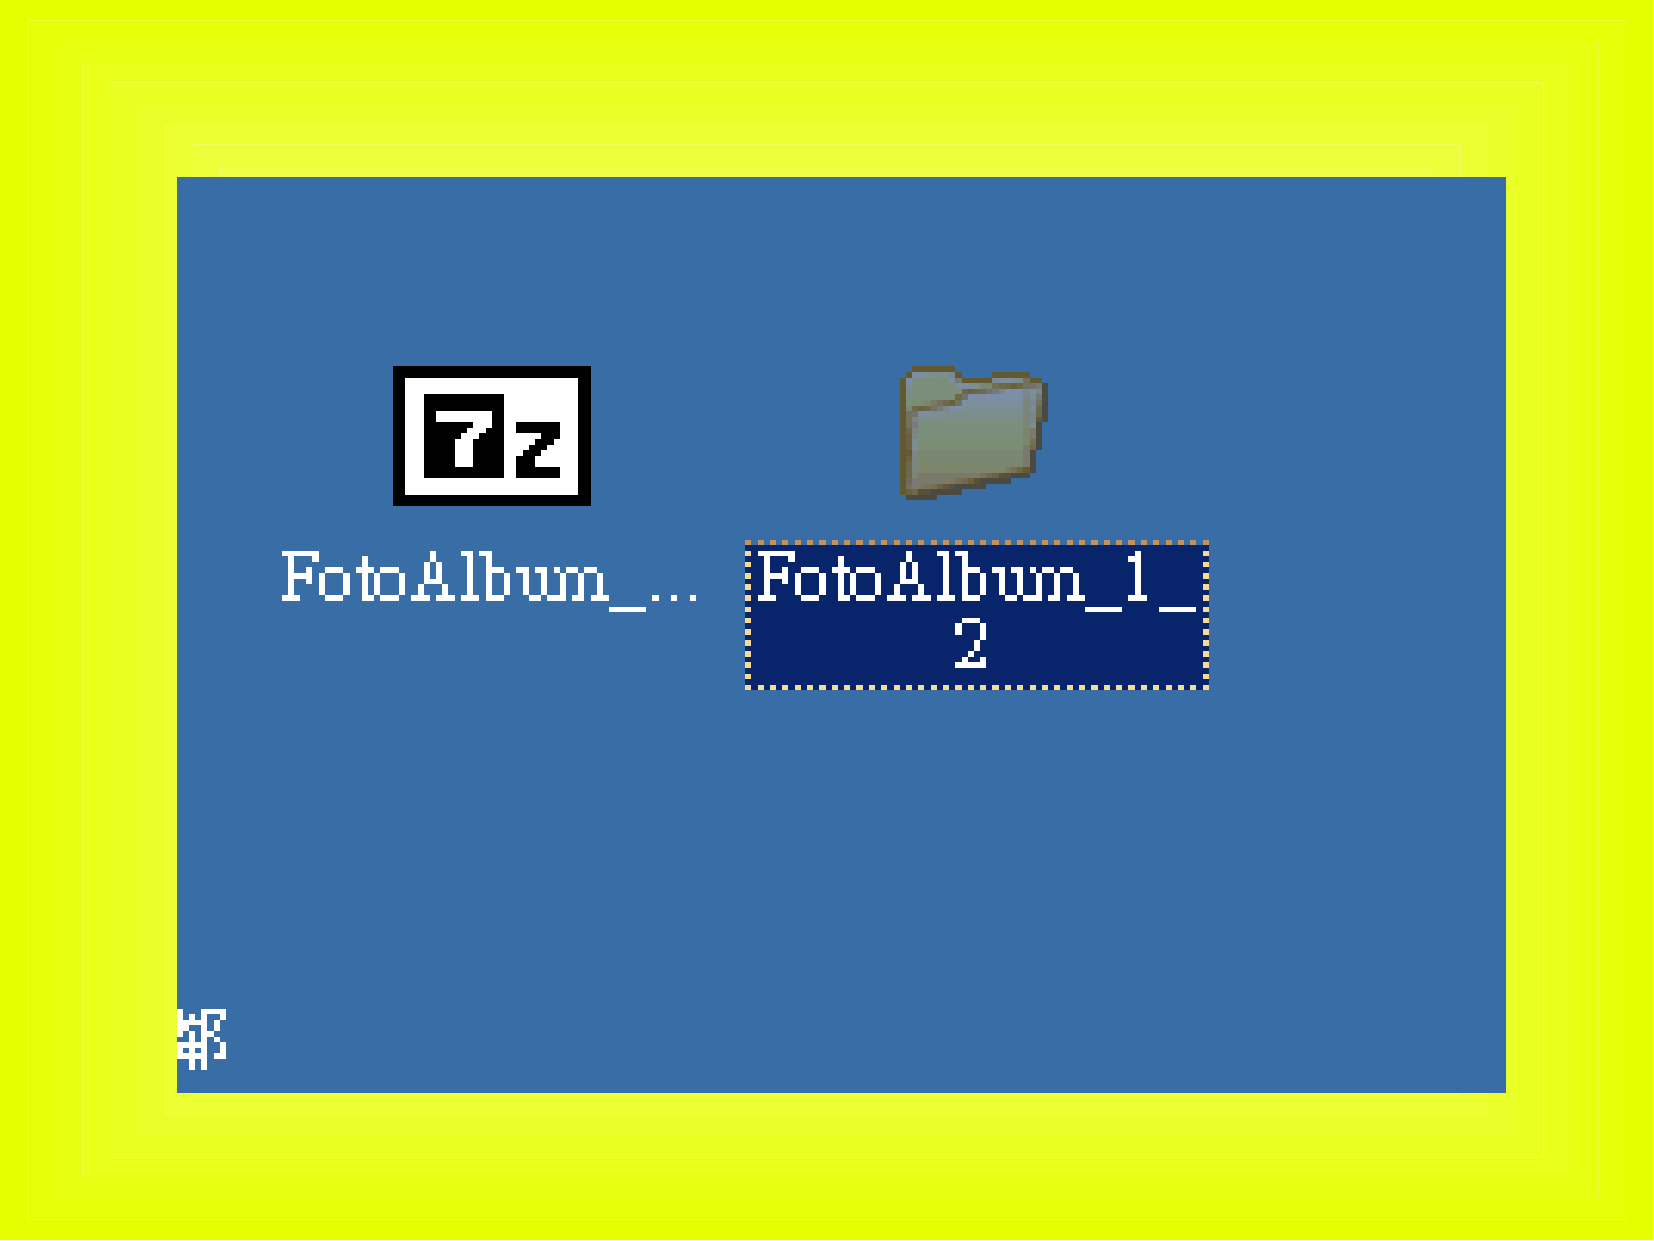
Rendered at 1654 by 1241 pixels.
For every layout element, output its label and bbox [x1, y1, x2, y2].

picture [177, 177, 1506, 1093]
